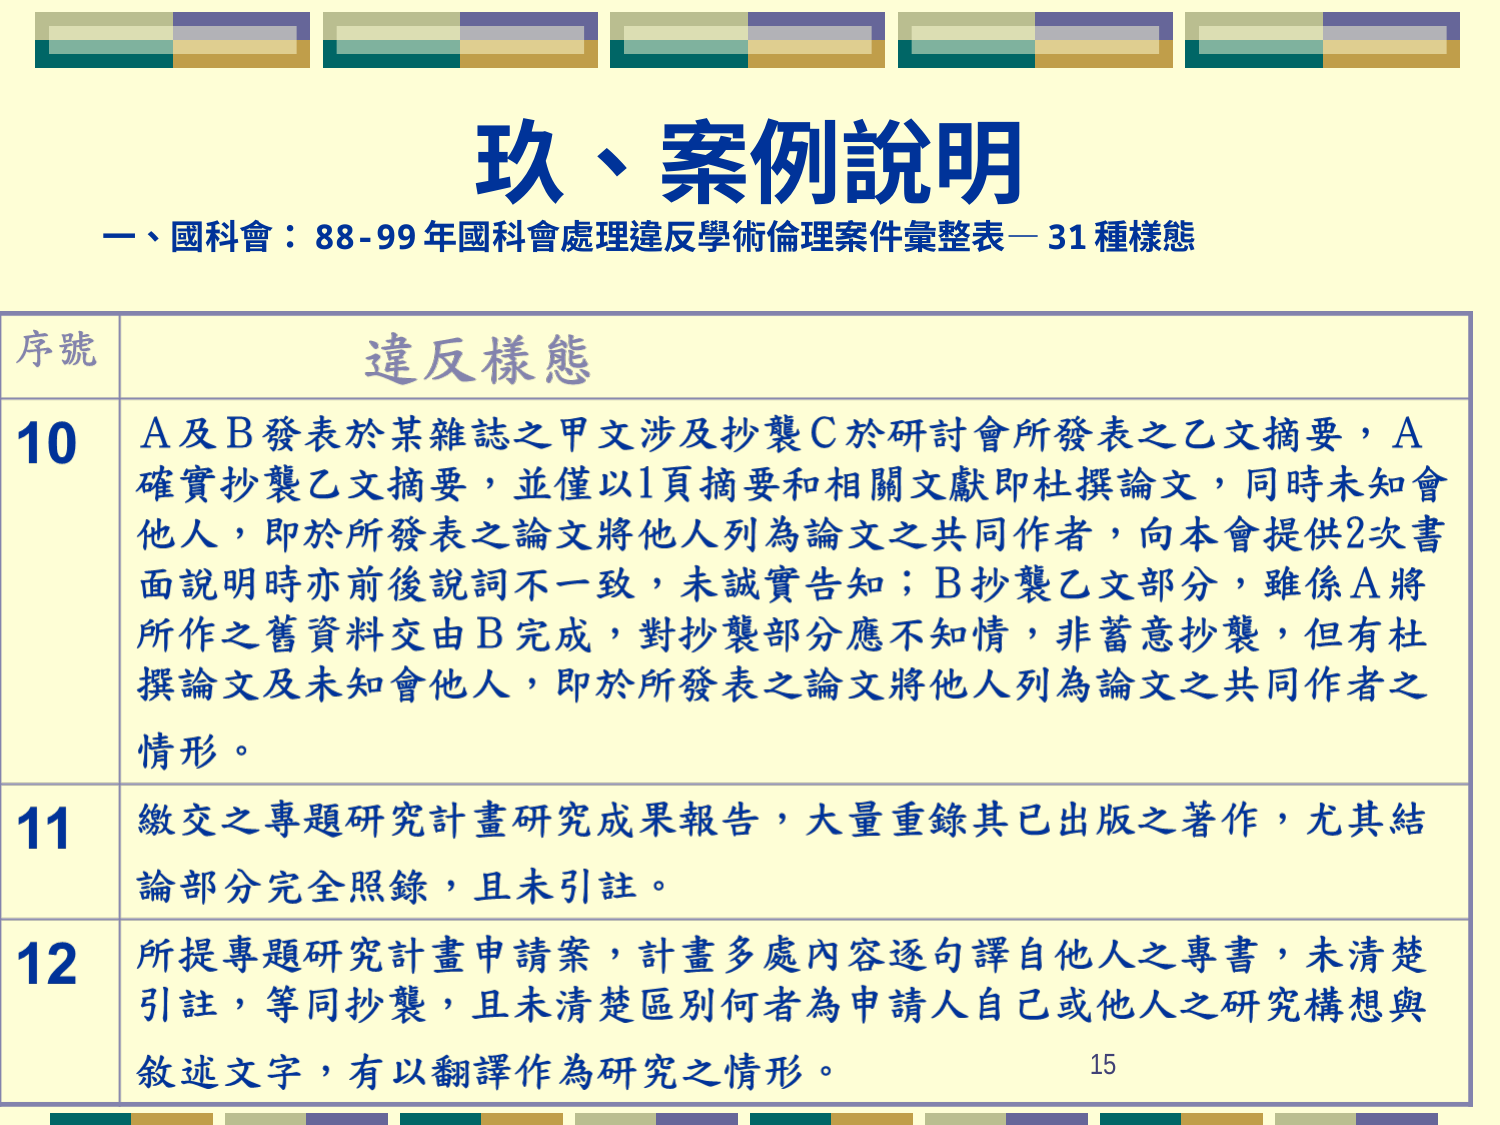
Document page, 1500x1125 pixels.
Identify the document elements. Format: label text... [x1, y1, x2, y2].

picture [0, 304, 1474, 1120]
list 一、國科會：88-99年國科會處理違反學術倫理案件彙整表—31種樣態 [41, 208, 1376, 291]
text_box 玖、案例說明 [113, 97, 1388, 220]
